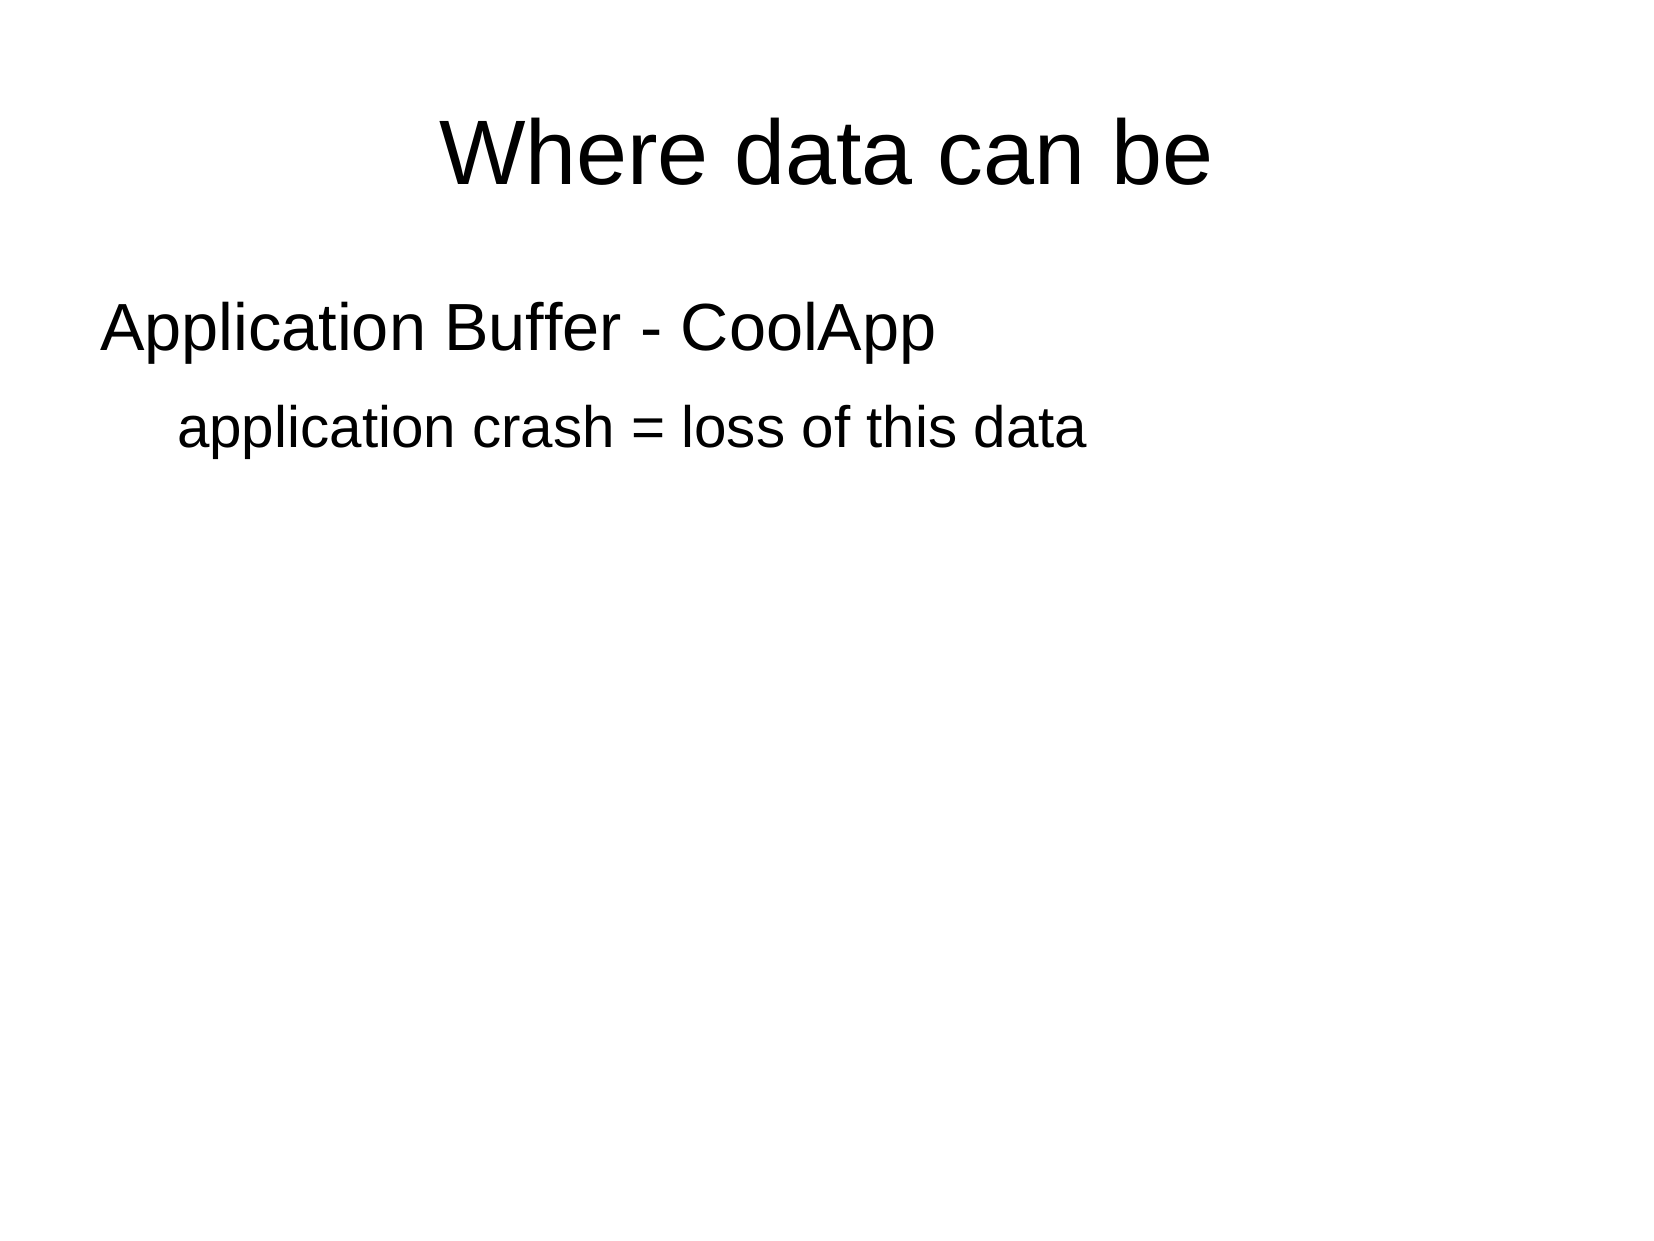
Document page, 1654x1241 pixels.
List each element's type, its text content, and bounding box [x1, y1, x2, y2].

title Where data can be [82, 56, 1571, 250]
list Application Buffer - CoolApp application crash = loss of this data [82, 290, 1571, 1094]
